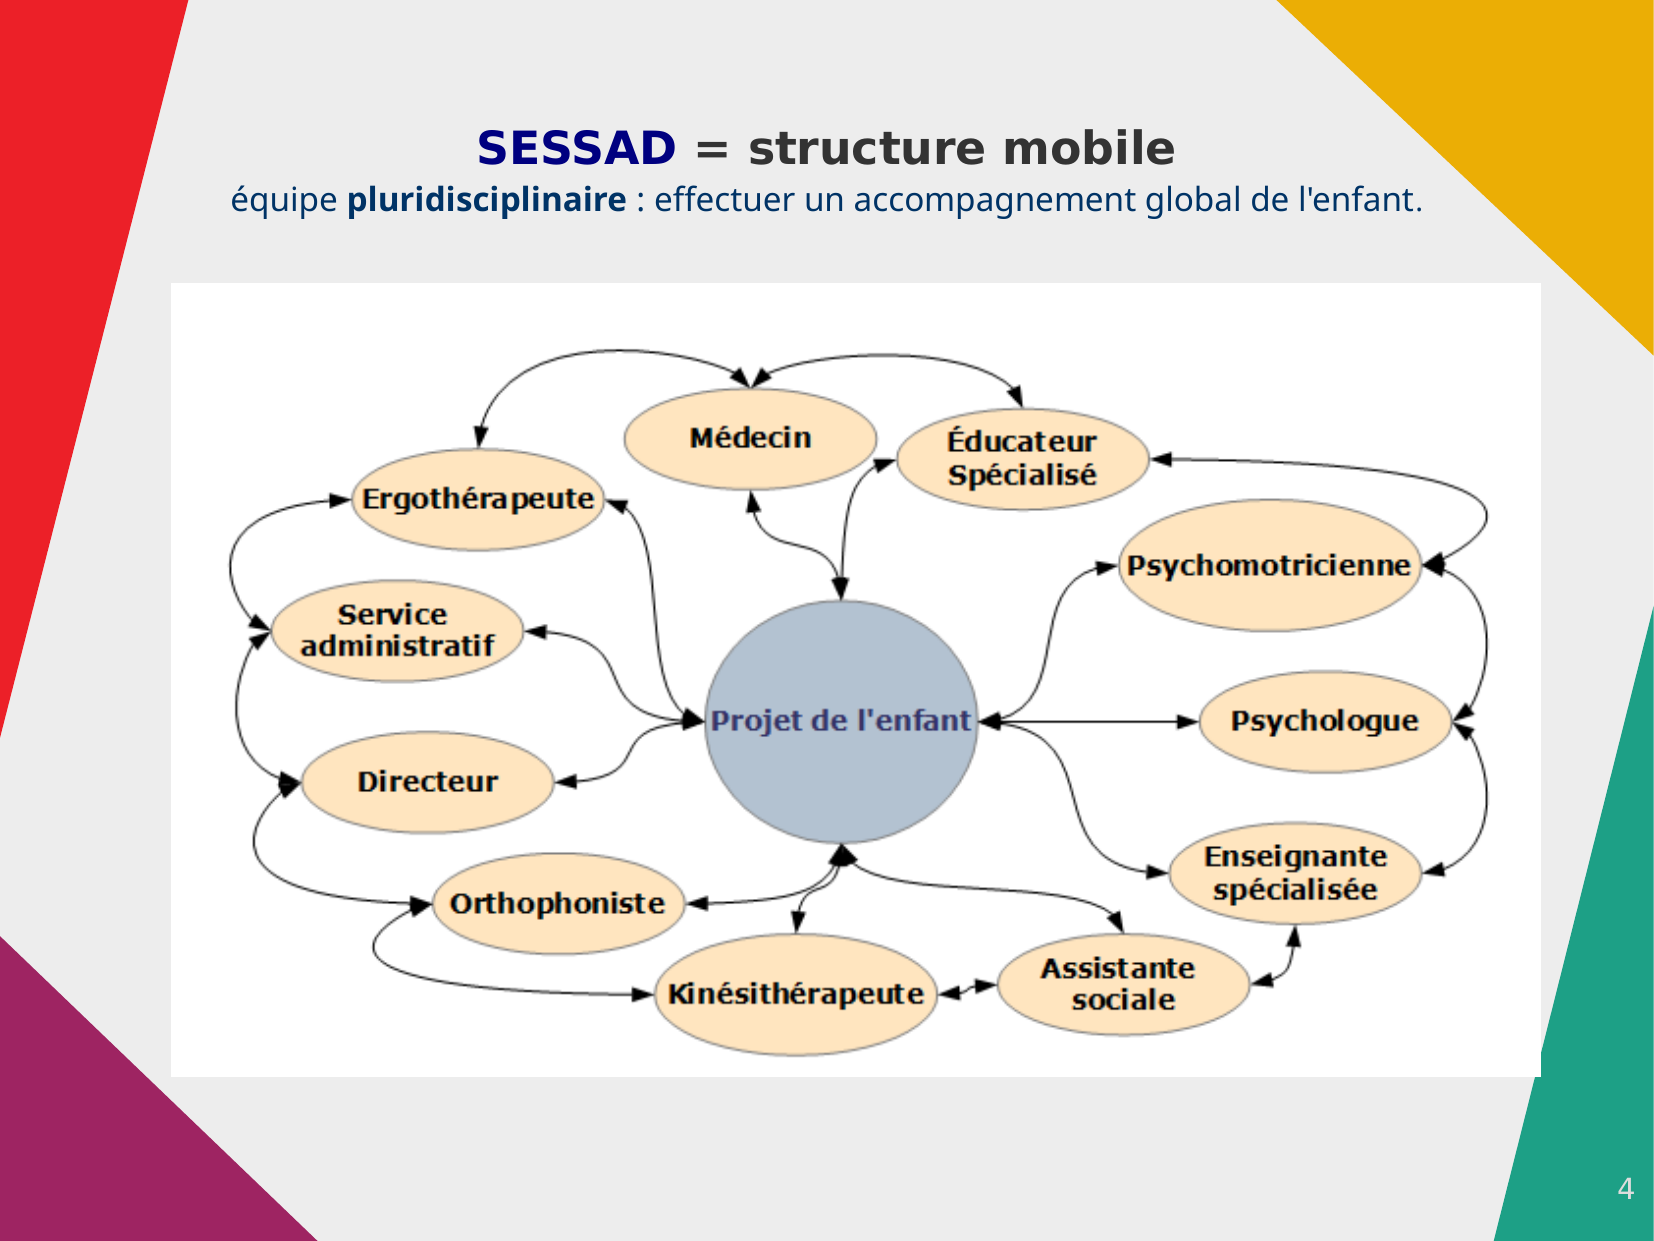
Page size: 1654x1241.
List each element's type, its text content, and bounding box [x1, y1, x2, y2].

picture [171, 283, 1541, 1077]
title SESSAD = structure mobile équipe pluridisciplinaire : effectuer un accompagnement global de l'enfant. [114, 73, 1539, 271]
